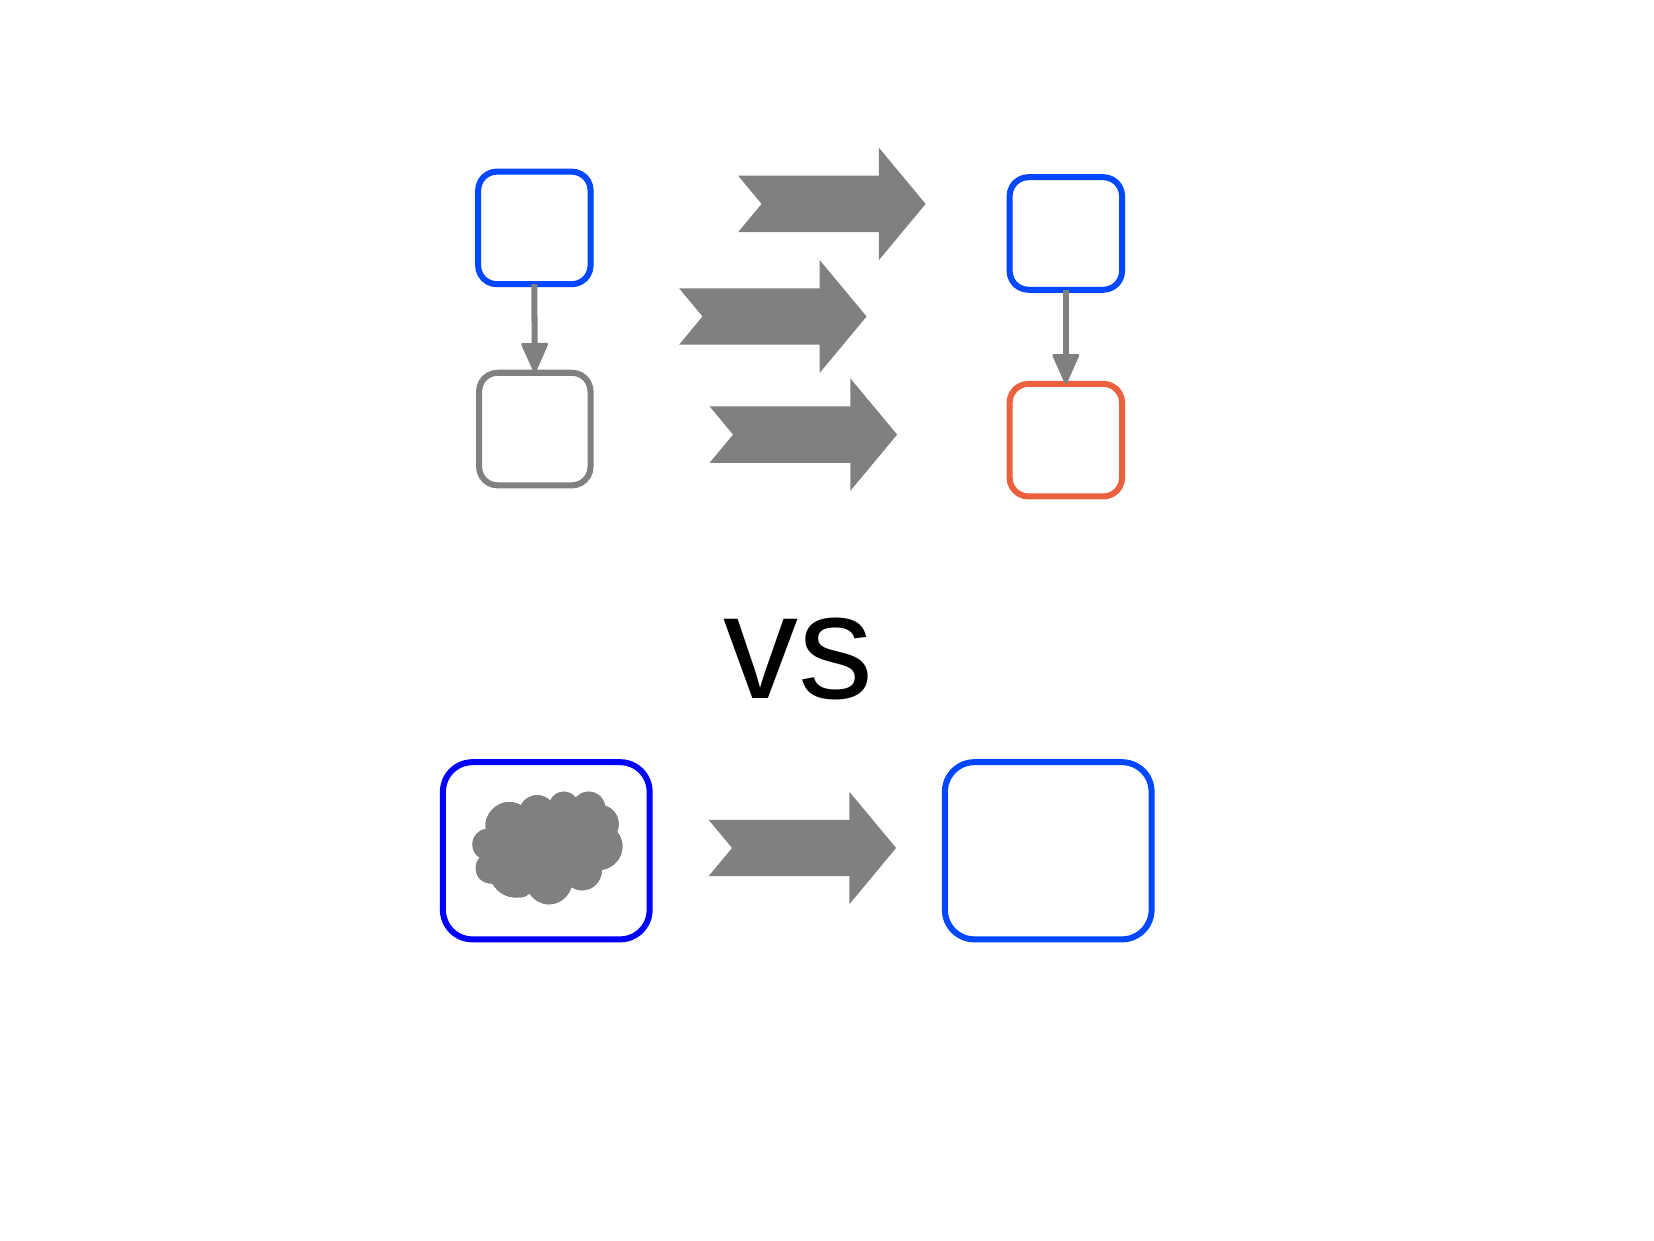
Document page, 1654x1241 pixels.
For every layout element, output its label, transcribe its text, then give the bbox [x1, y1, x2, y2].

text_box [472, 791, 623, 905]
text_box [708, 791, 897, 905]
text_box [679, 260, 867, 373]
text_box [709, 378, 898, 491]
text_box [738, 147, 926, 261]
text_box vs [708, 555, 1034, 738]
